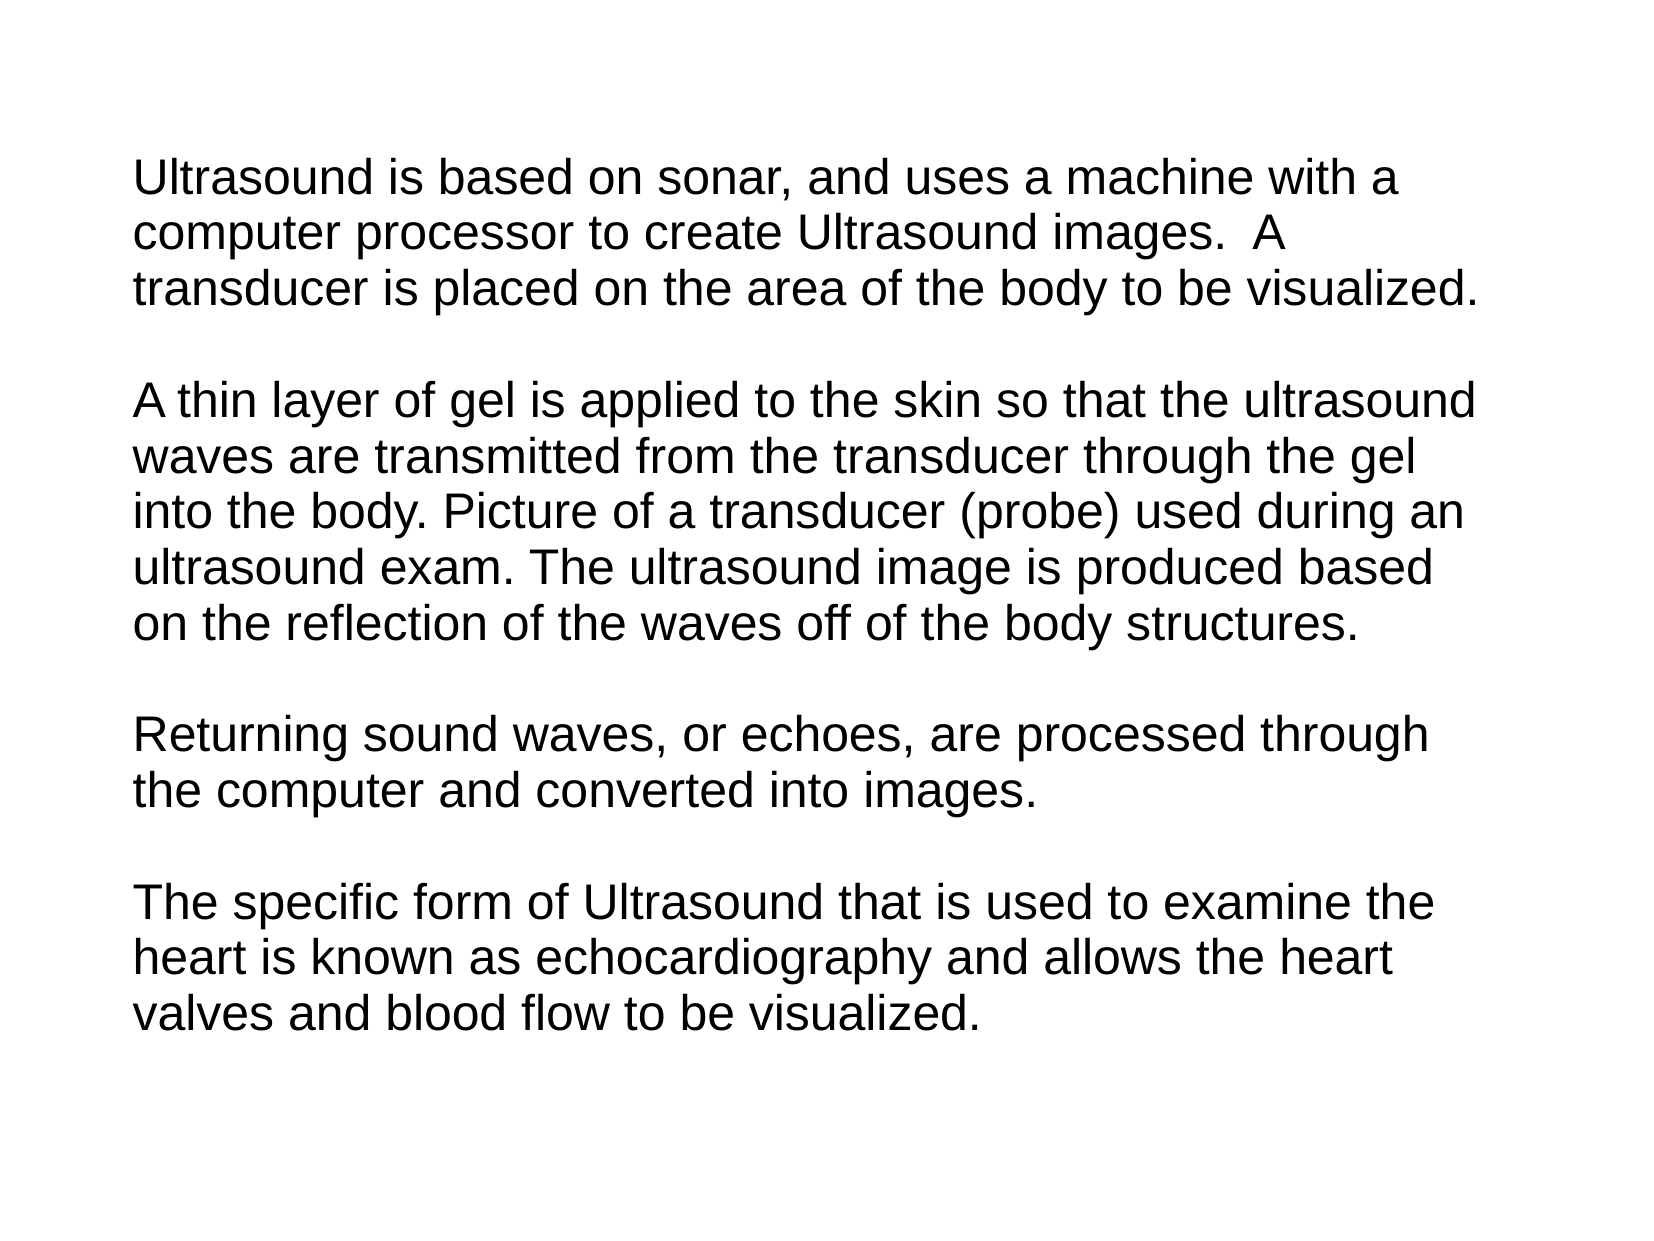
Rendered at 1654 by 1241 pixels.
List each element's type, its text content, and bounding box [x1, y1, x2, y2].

text_box Ultrasound is based on sonar, and uses a machine with a computer processor to create Ultrasound images. A transducer is placed on the area of the body to be visualized. A thin layer of gel is applied to the skin so that the ultrasound waves are transmitted from the transducer through the gel into the body. Picture of a transducer (probe) used during an ultrasound exam. The ultrasound image is produced based on the reflection of the waves off of the body structures. Returning sound waves, or echoes, are processed through the computer and converted into images. The specific form of Ultrasound that is used to examine the heart is known as echocardiography and allows the heart valves and blood flow to be visualized. [117, 141, 1512, 1049]
